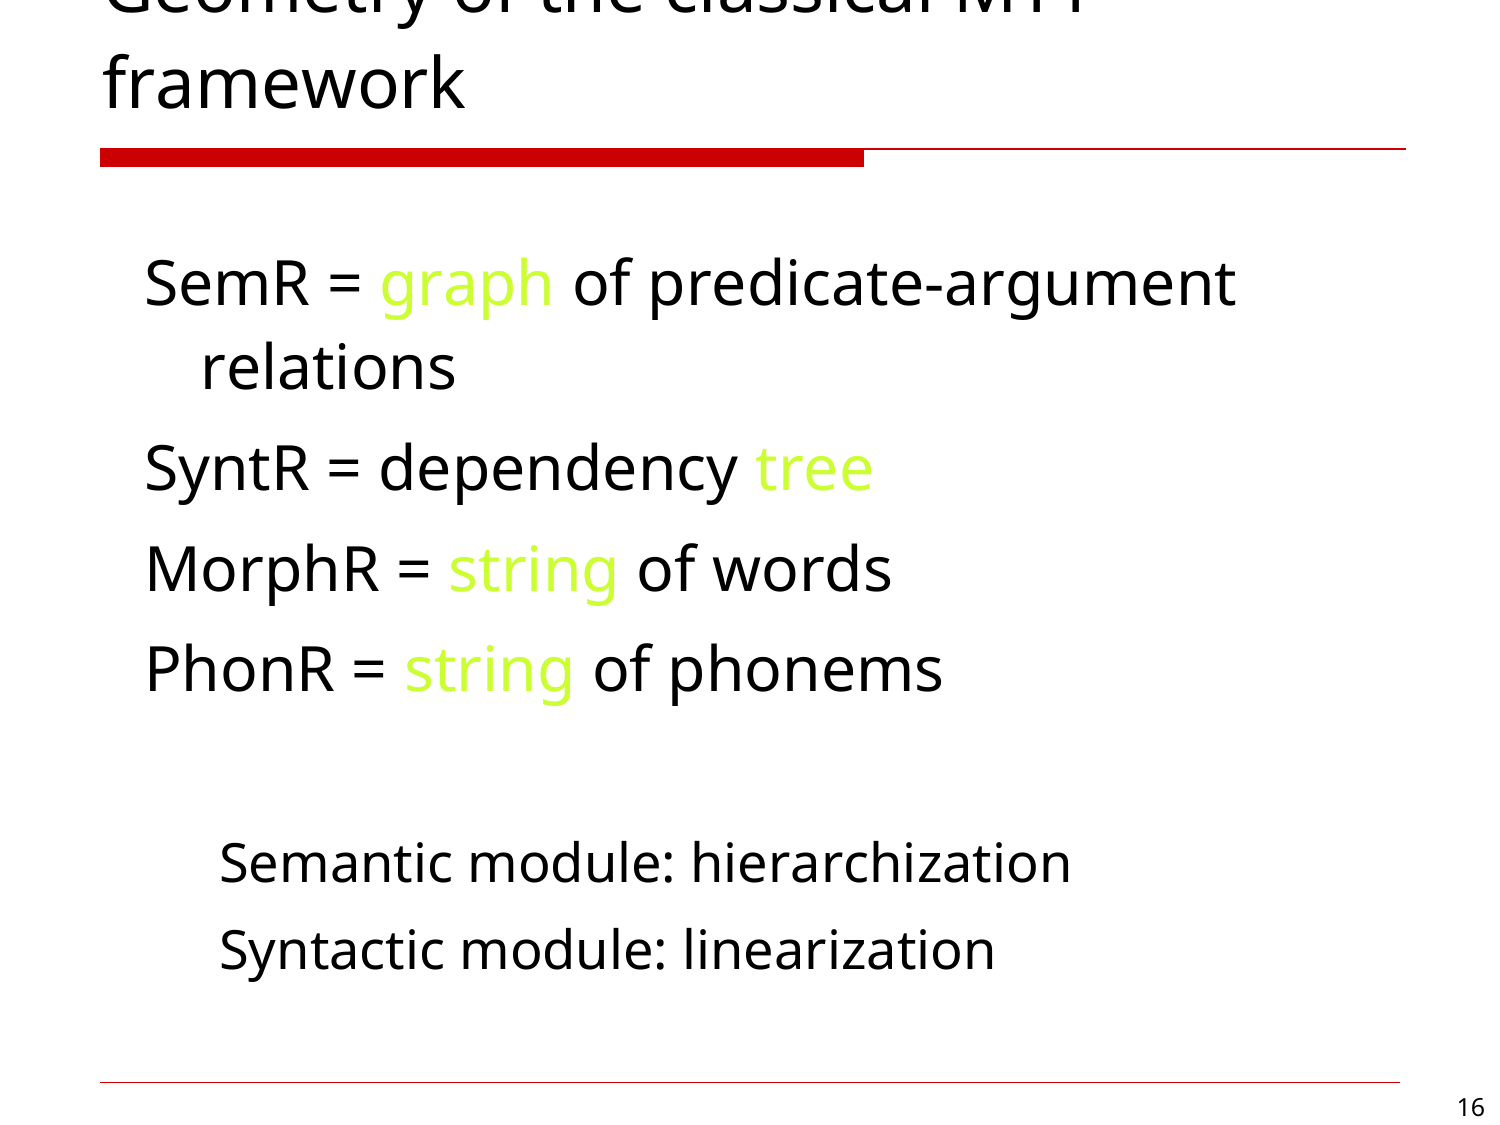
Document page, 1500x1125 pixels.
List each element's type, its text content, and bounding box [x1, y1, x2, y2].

title Geometry of the classical MTT framework [87, 36, 1407, 138]
list SemR = graph of predicate-argument relations SyntR = dependency tree MorphR = string of words PhonR = string of phonems Semantic module: hierarchization Syntactic module: linearization [129, 230, 1442, 931]
